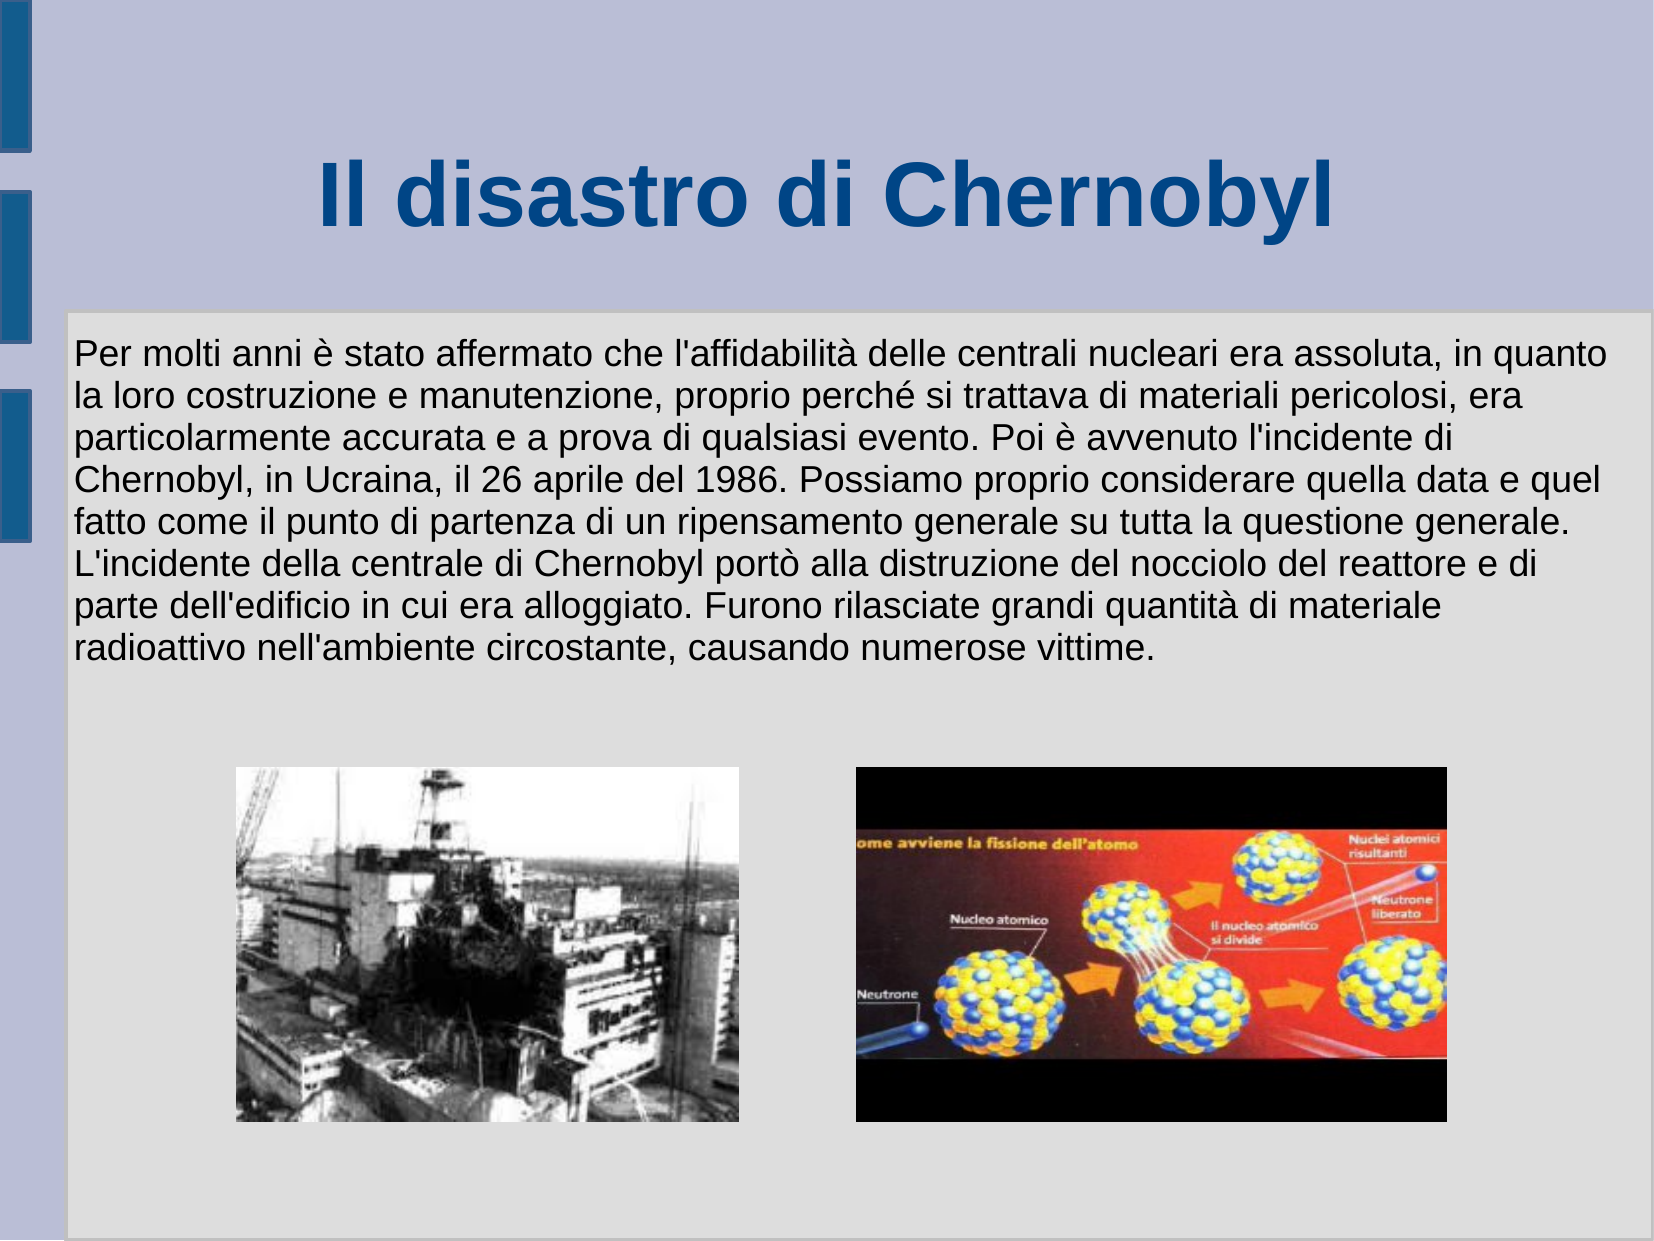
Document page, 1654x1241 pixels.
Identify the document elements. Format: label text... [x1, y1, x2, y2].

title Il disastro di Chernobyl [121, 91, 1534, 299]
picture [856, 767, 1447, 1122]
picture [236, 767, 739, 1122]
list Per molti anni è stato affermato che l'affidabilità delle centrali nucleari era assoluta, in quanto la loro costruzione e manutenzione, proprio perché si trattava di materiali pericolosi, era particolarmente accurata e a prova di qualsiasi evento. Poi è avvenuto l'incidente di Chernobyl, in Ucraina, il 26 aprile del 1986. Possiamo proprio considerare quella data e quel fatto come il punto di partenza di un ripensamento generale su tutta la questione generale. L'incidente della centrale di Chernobyl portò alla distruzione del nocciolo del reattore e di parte dell'edificio in cui era alloggiato. Furono rilasciate grandi quantità di materiale radioattivo nell'ambiente circostante, causando numerose vittime. [59, 324, 1625, 1106]
